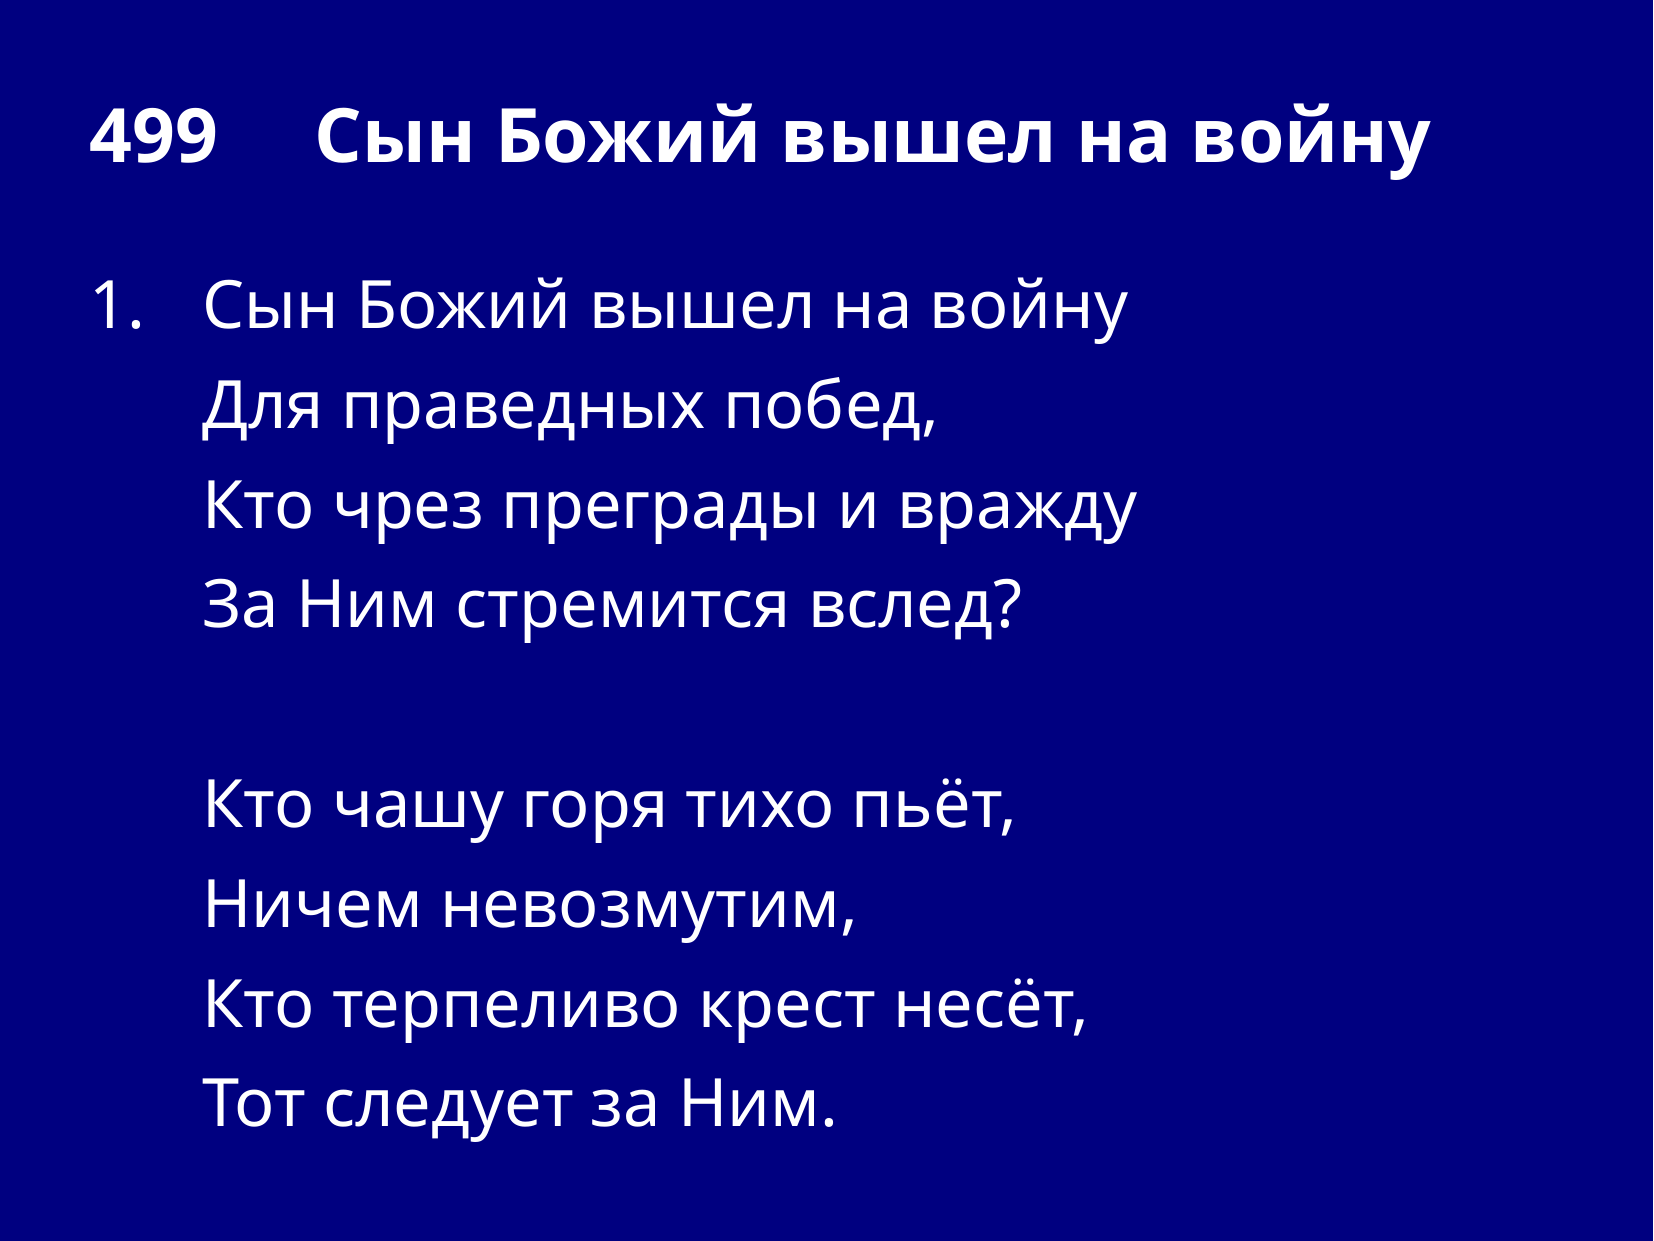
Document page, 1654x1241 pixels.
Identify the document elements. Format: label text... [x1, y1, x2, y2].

text_box 1. Сын Божий вышел на войну Для праведных побед, Кто чрез преграды и вражду За Ним стремится вслед? Кто чашу горя тихо пьёт, Ничем невозмутим, Кто терпеливо крест несёт, Тот следует за Ним. [75, 188, 1576, 1163]
text_box 499 Сын Божий вышел на войну [75, 75, 1653, 188]
